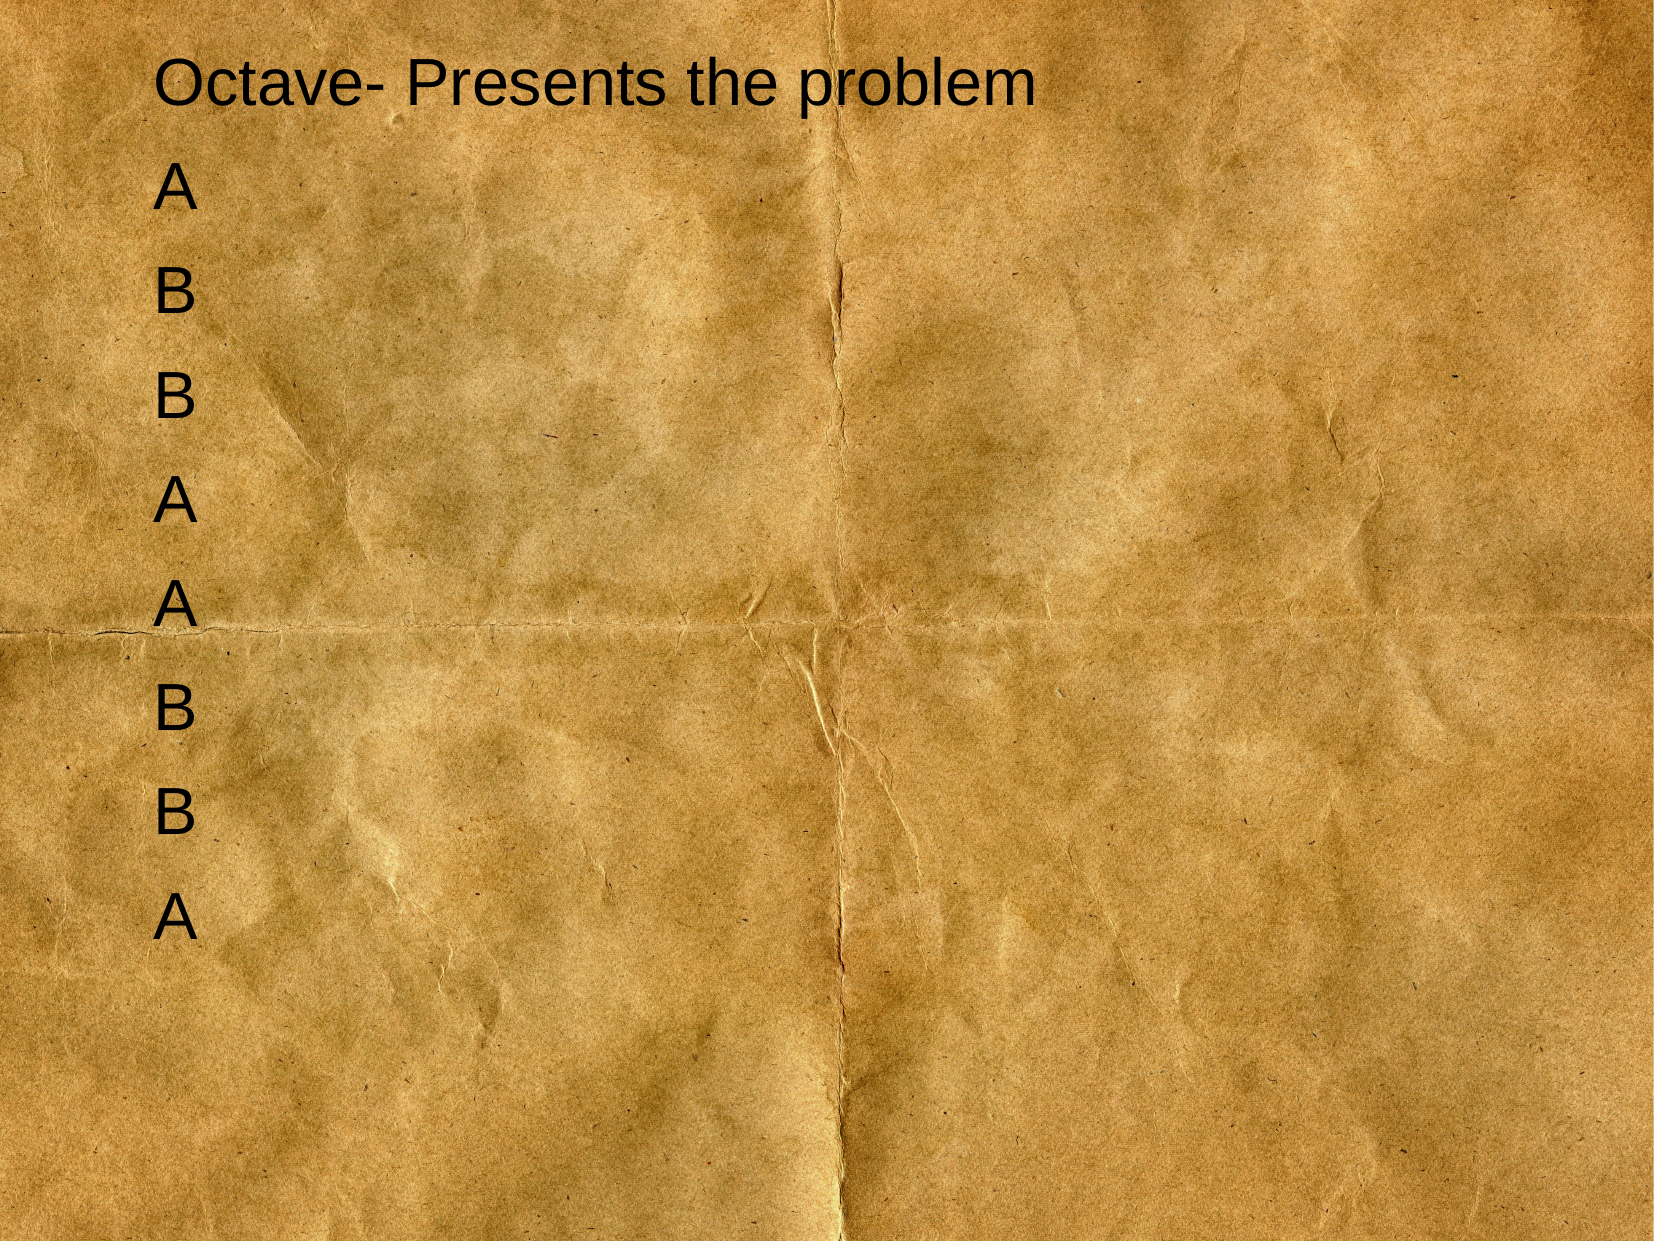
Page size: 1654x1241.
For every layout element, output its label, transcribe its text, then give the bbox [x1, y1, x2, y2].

picture [0, 0, 1654, 1241]
list Octave- Presents the problem A B B A A B B A [82, 45, 1571, 1201]
